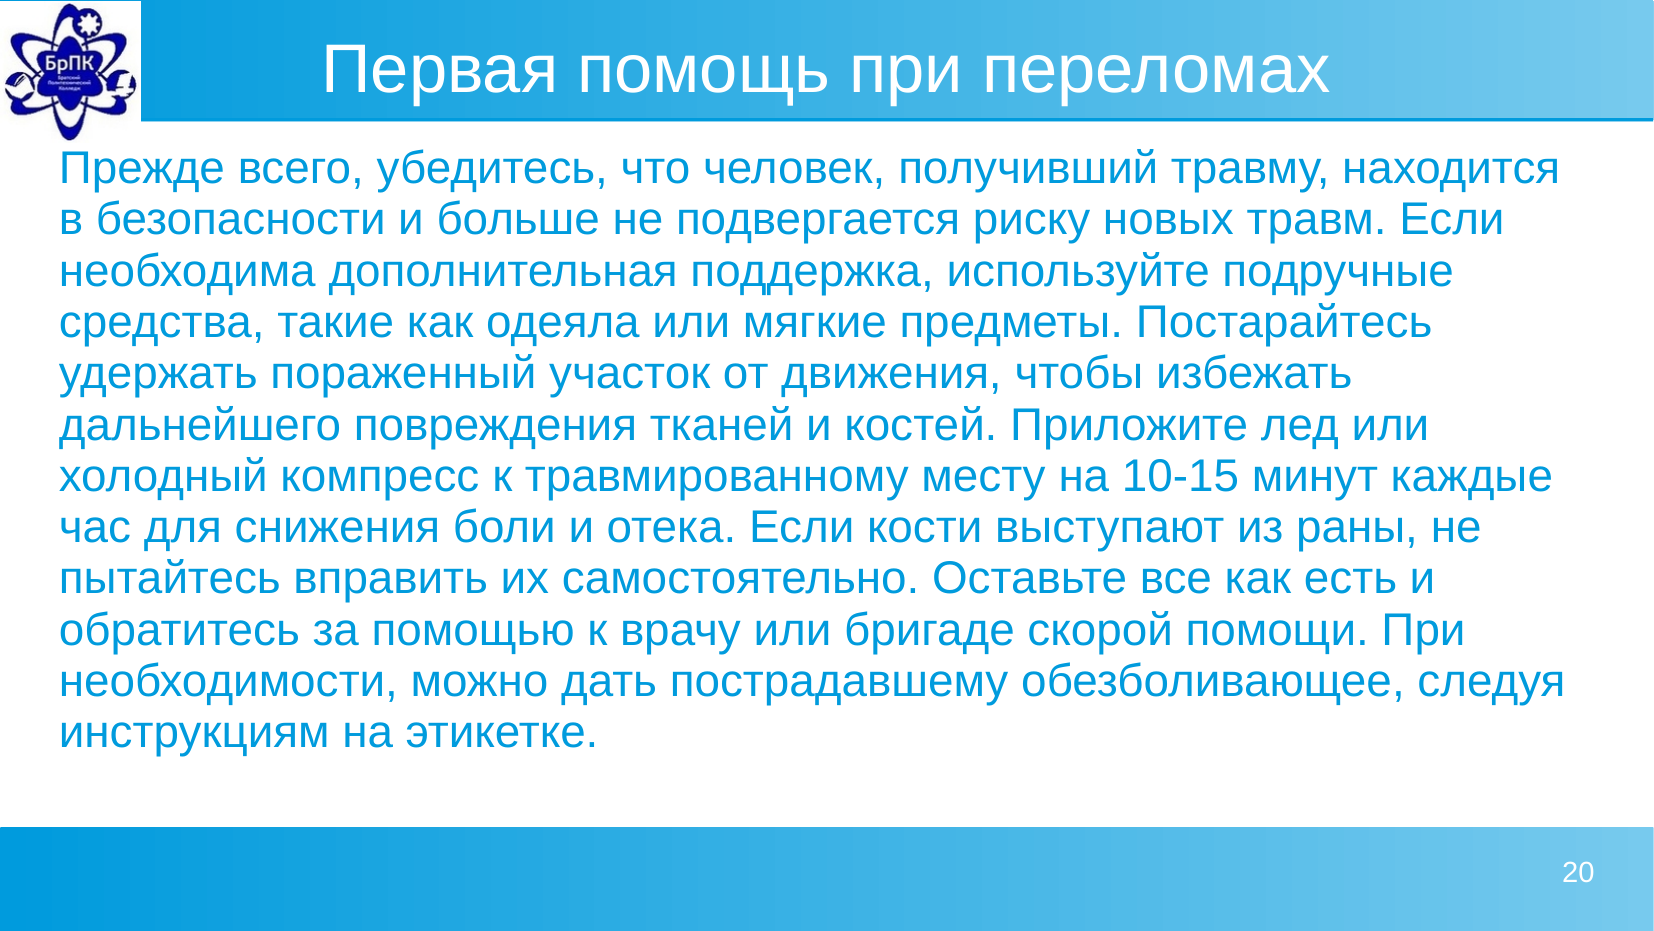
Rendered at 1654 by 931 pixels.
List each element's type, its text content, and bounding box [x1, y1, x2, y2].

title Первая помощь при переломах [141, 30, 1595, 108]
list Прежде всего, убедитесь, что человек, получивший травму, находится в безопасности и больше не подвергается риску новых травм. Если необходима дополнительная поддержка, используйте подручные средства, такие как одеяла или мягкие предметы. Постарайтесь удержать пораженный участок от движения, чтобы избежать дальнейшего повреждения тканей и костей. Приложите лед или холодный компресс к травмированному месту на 10-15 минут каждые час для снижения боли и отека. Если кости выступают из раны, не пытайтесь вправить их самостоятельно. Оставьте все как есть и обратитесь за помощью к врачу или бригаде скорой помощи. При необходимости, можно дать пострадавшему обезболивающее, следуя инструкциям на этикетке. [59, 142, 1595, 733]
picture [0, 2, 141, 143]
